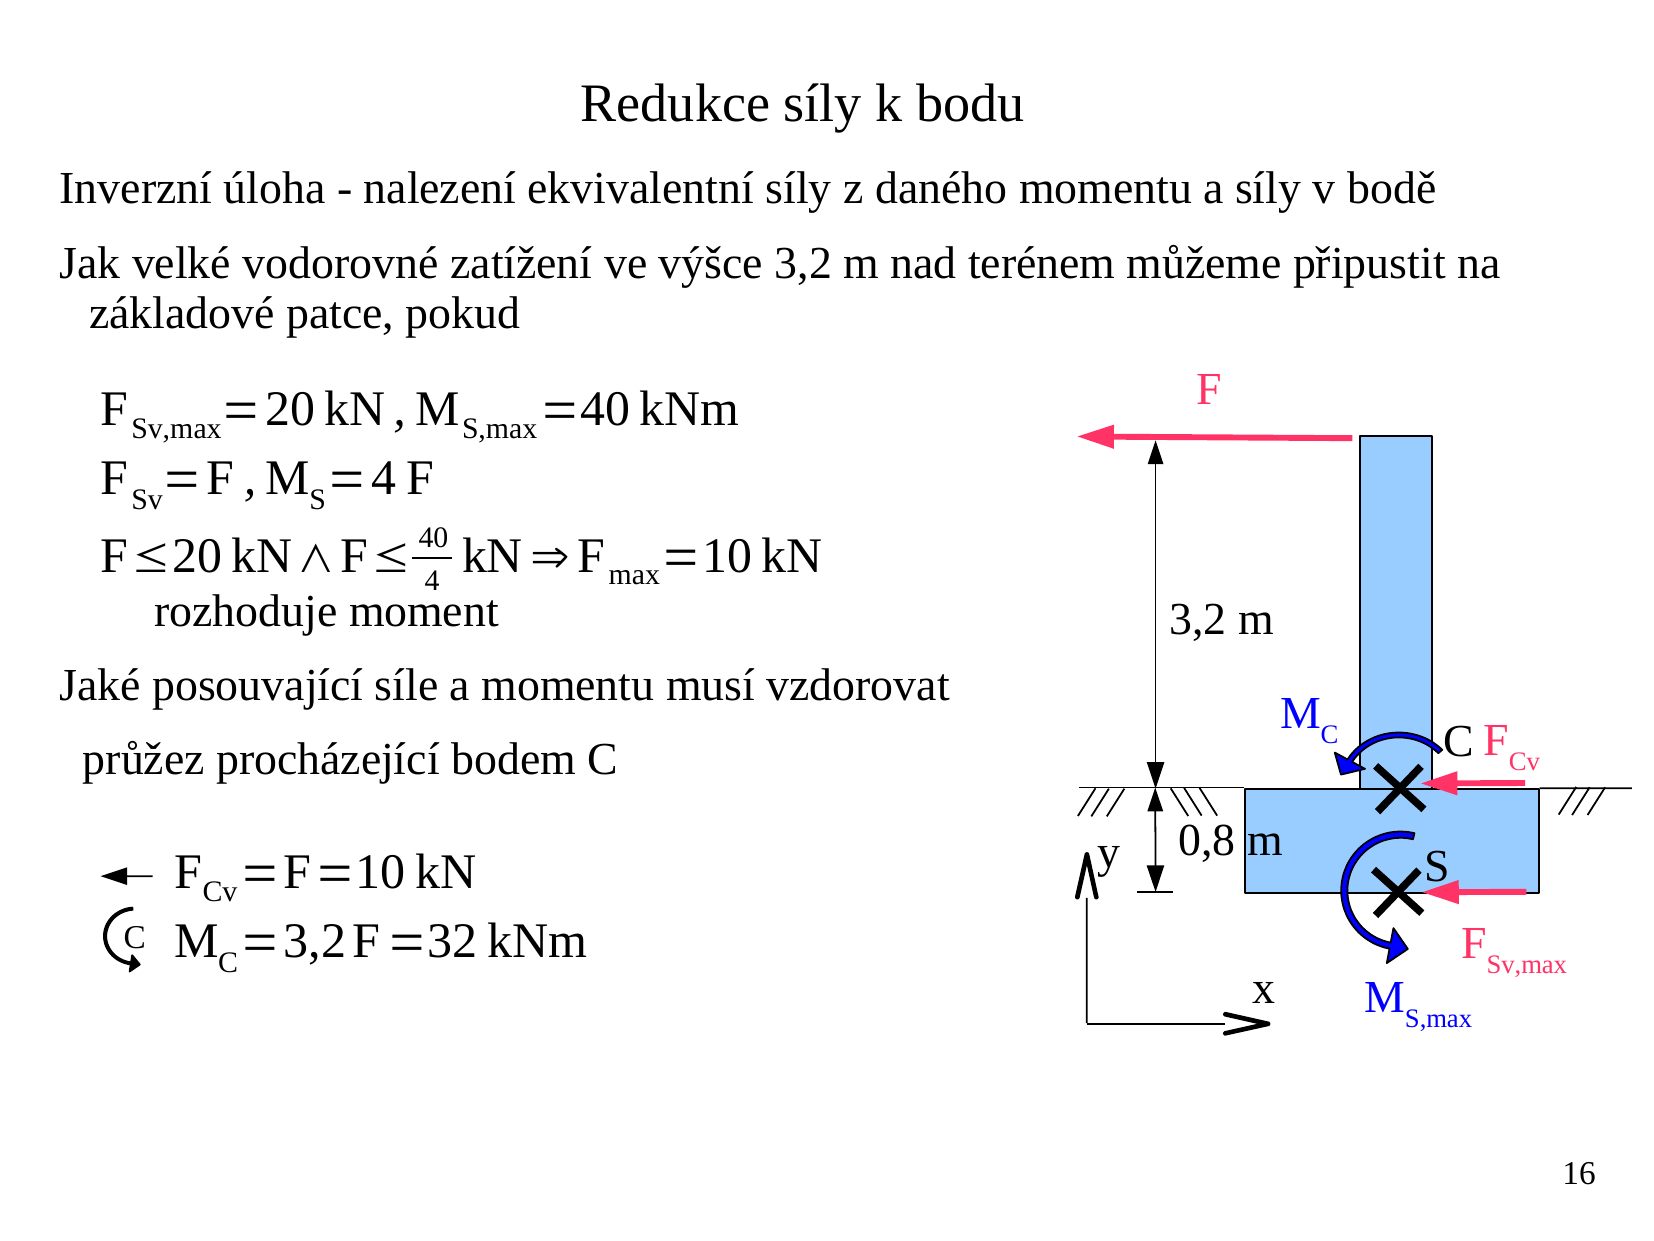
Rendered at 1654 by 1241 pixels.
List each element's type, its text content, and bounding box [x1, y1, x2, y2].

text_box x [1237, 955, 1320, 1027]
text_box [1244, 436, 1539, 964]
text_box S [1459, 896, 1465, 905]
chart [78, 379, 835, 598]
text_box 3,2 m [1154, 586, 1309, 658]
text_box y [1083, 819, 1166, 890]
text_box [103, 921, 108, 951]
text_box FSv,max [1461, 918, 1606, 984]
text_box MS,max [1364, 971, 1529, 1037]
title Redukce síly k bodu [59, 0, 1548, 163]
text_box FCv [1483, 714, 1628, 780]
text_box 0,8 m [1163, 807, 1315, 878]
text_box S [1409, 833, 1465, 905]
text_box C [108, 911, 162, 967]
list Inverzní úloha - nalezení ekvivalentní síly z daného momentu a síly v bodě Jak velké vodorovné zatížení ve výšce 3,2 m nad terénem můžeme připustit na základové patce, pokud rozhoduje moment Jaké posouvající síle a momentu musí vzdorovat průžez procházející bodem C [59, 163, 1548, 982]
text_box [120, 907, 133, 911]
text_box C [1429, 708, 1484, 779]
chart [86, 842, 599, 981]
text_box MC [1279, 687, 1361, 753]
text_box [129, 967, 137, 972]
text_box F [1196, 364, 1247, 423]
